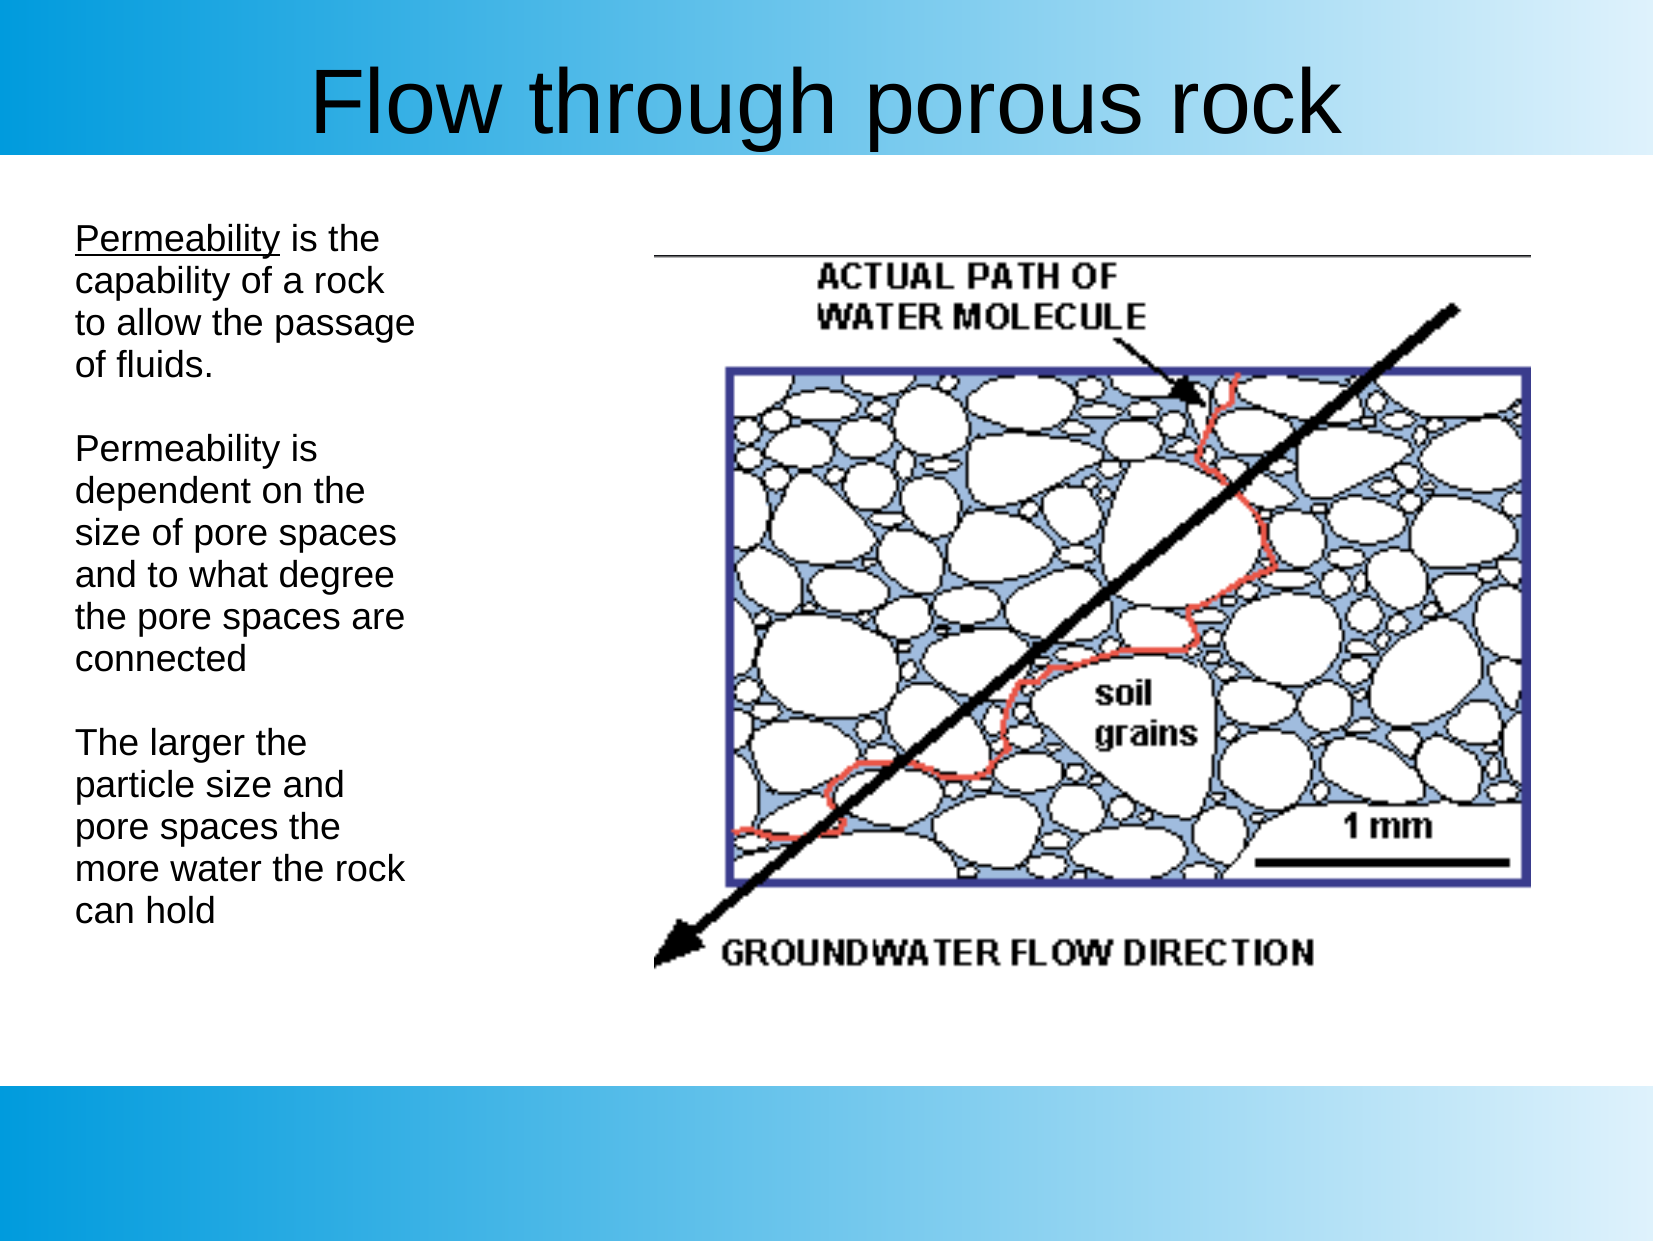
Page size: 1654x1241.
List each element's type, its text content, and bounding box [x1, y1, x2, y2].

title Flow through porous rock [82, 49, 1571, 155]
text_box Permeability is the capability of a rock to allow the passage of fluids. Permeability is dependent on the size of pore spaces and to what degree the pore spaces are connected The larger the particle size and pore spaces the more water the rock can hold [60, 210, 436, 939]
picture [654, 255, 1531, 976]
